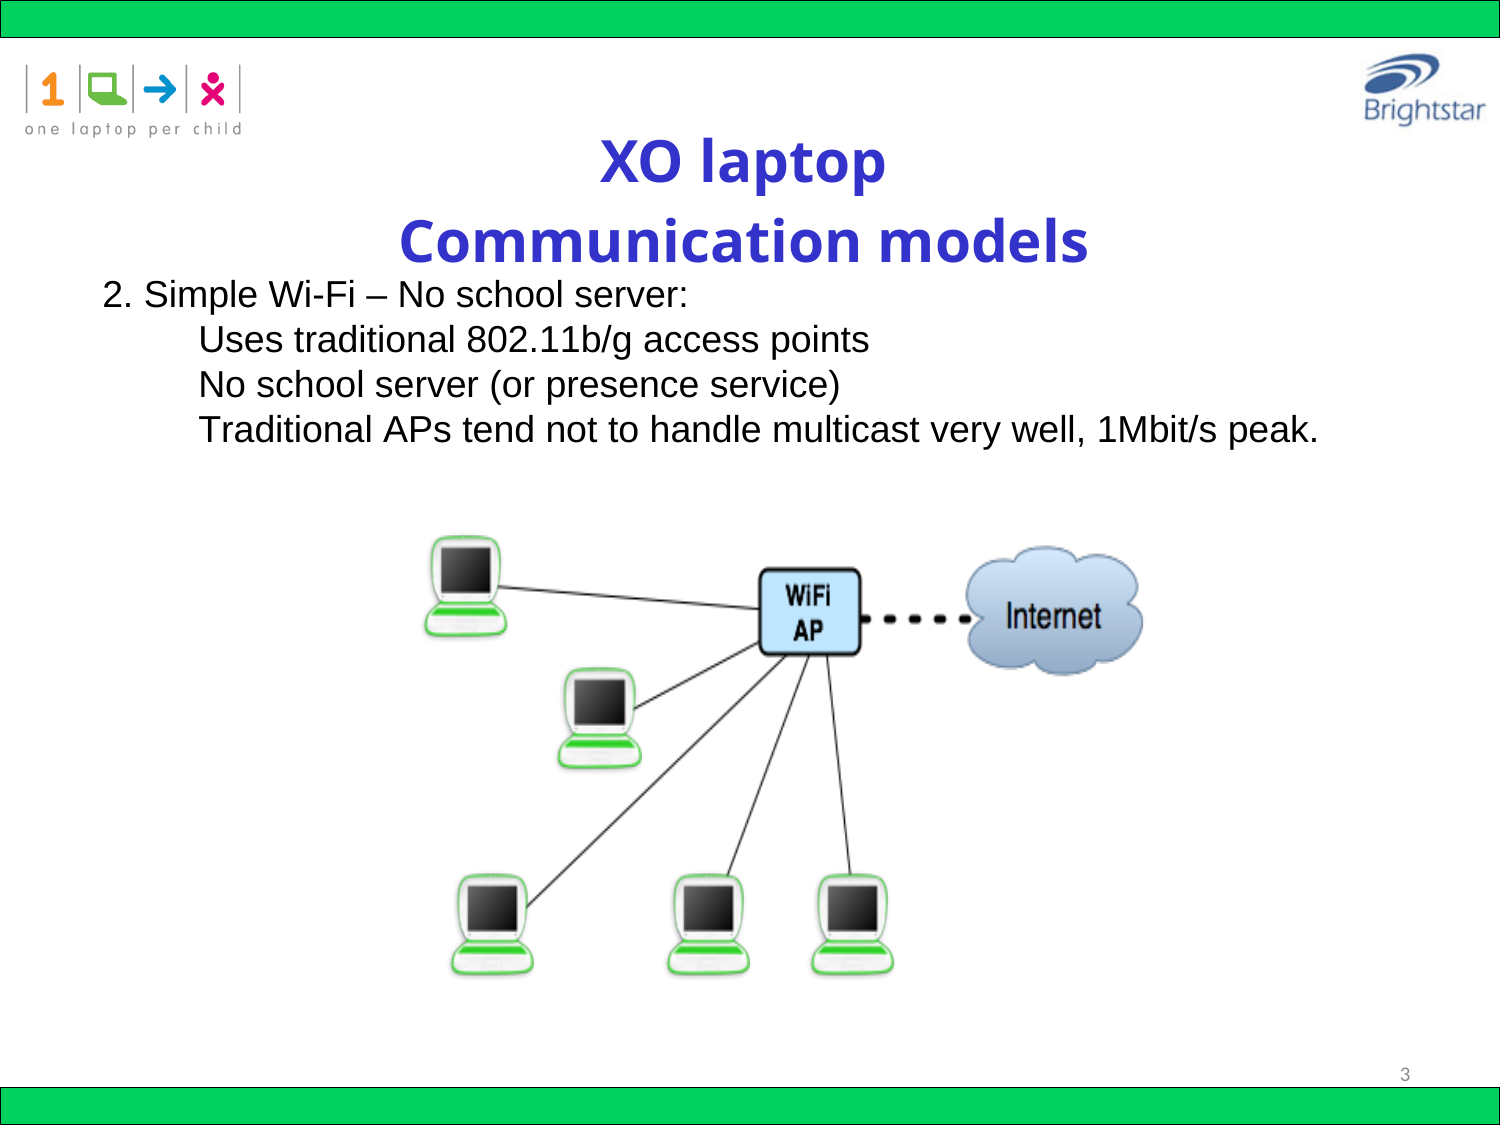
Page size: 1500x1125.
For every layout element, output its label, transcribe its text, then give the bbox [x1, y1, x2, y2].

title XO laptop Communication models [124, 122, 1363, 262]
picture [12, 49, 250, 143]
picture [393, 499, 1176, 1026]
text_box <number> [1074, 1042, 1426, 1103]
text_box 2. Simple Wi-Fi – No school server: Uses traditional 802.11b/g access points No school server (or presence service) Traditional APs tend not to handle multicast very well, 1Mbit/s peak. [87, 262, 1438, 476]
picture [1360, 49, 1500, 138]
